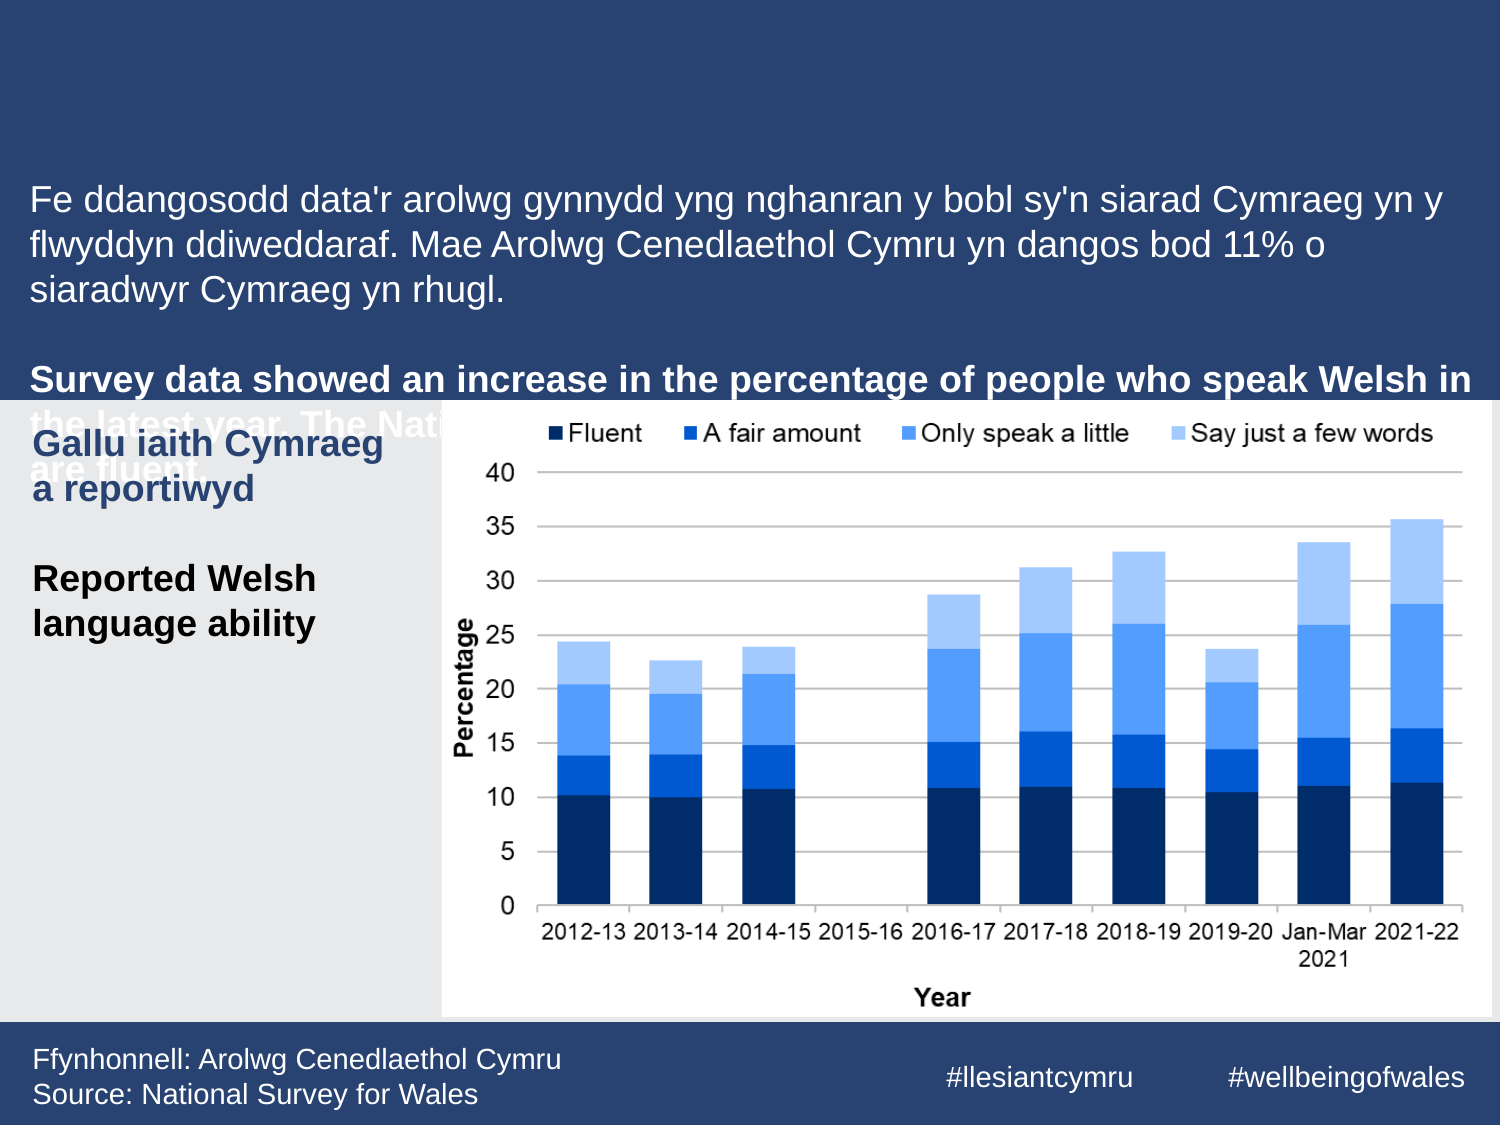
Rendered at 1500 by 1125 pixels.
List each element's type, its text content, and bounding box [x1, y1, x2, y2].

text_box [0, 0, 1500, 400]
text_box [1059, 375, 1067, 389]
text_box #wellbeingofwales [1213, 1050, 1484, 1101]
title Fe ddangosodd data'r arolwg gynnydd yng nghanran y bobl sy'n siarad Cymraeg yn y flwyddyn ddiweddaraf. Mae Arolwg Cenedlaethol Cymru yn dangos bod 11% o siaradwyr Cymraeg yn rhugl. Survey data showed an increase in the percentage of people who speak Welsh in the latest year. The National Survey for Wales shows that 11% of Welsh speakers are fluent. [14, 167, 1498, 287]
picture [440, 400, 1492, 1017]
text_box #llesiantcymru [931, 1050, 1202, 1101]
text_box [993, 375, 1001, 389]
text_box Ffynhonnell: Arolwg Cenedlaethol Cymru Source: National Survey for Wales [18, 1033, 578, 1118]
text_box Gallu iaith Cymraeg a reportiwyd Reported Welsh language ability [18, 411, 431, 651]
text_box [1230, 375, 1238, 389]
text_box [737, 375, 745, 389]
text_box [892, 375, 900, 388]
text_box [0, 1022, 1500, 1125]
